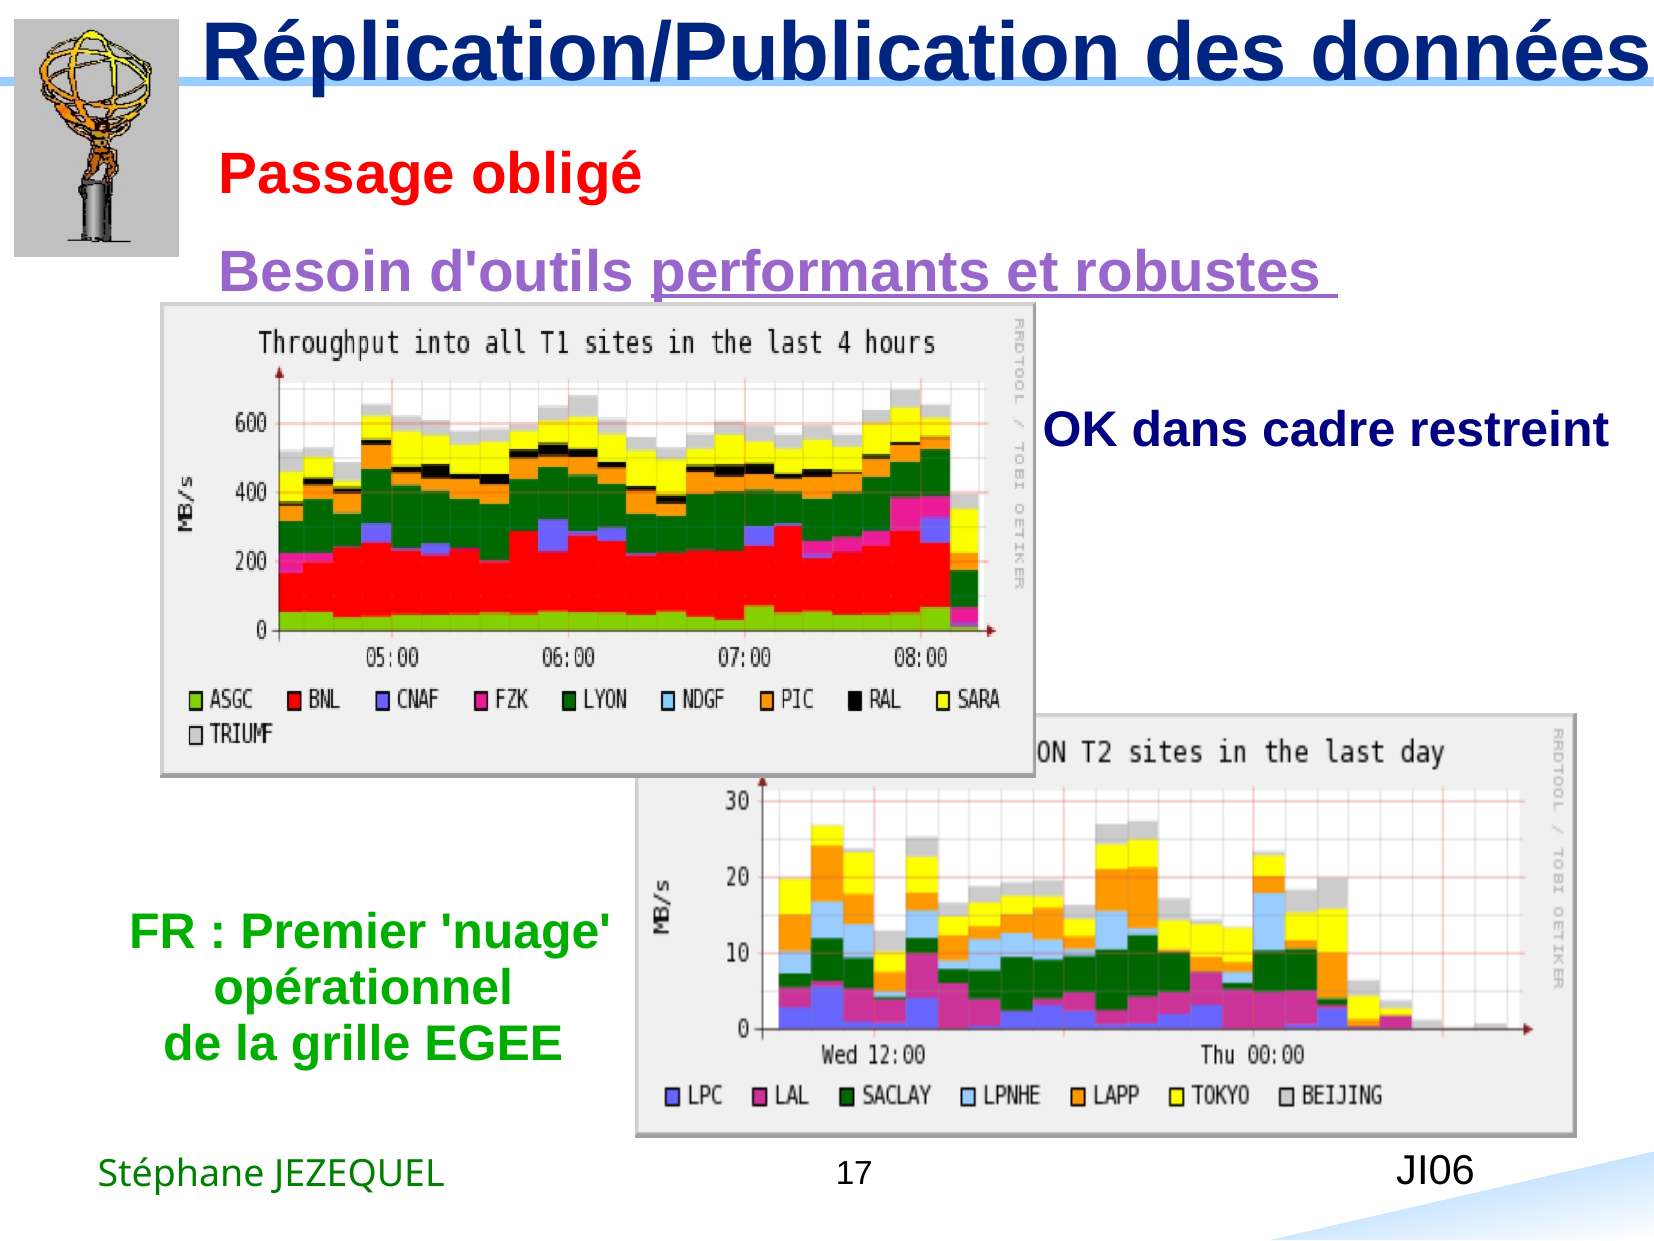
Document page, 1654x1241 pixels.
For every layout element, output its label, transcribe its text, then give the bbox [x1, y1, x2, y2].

title Réplication/Publication des données [85, 0, 1654, 104]
picture [14, 19, 179, 257]
picture [160, 302, 1577, 1138]
text_box OK dans cadre restreint [1042, 400, 1610, 458]
text_box Passage obligé Besoin d'outils performants et robustes [219, 108, 1454, 275]
text_box FR : Premier 'nuage' opérationnel de la grille EGEE [129, 903, 612, 1075]
